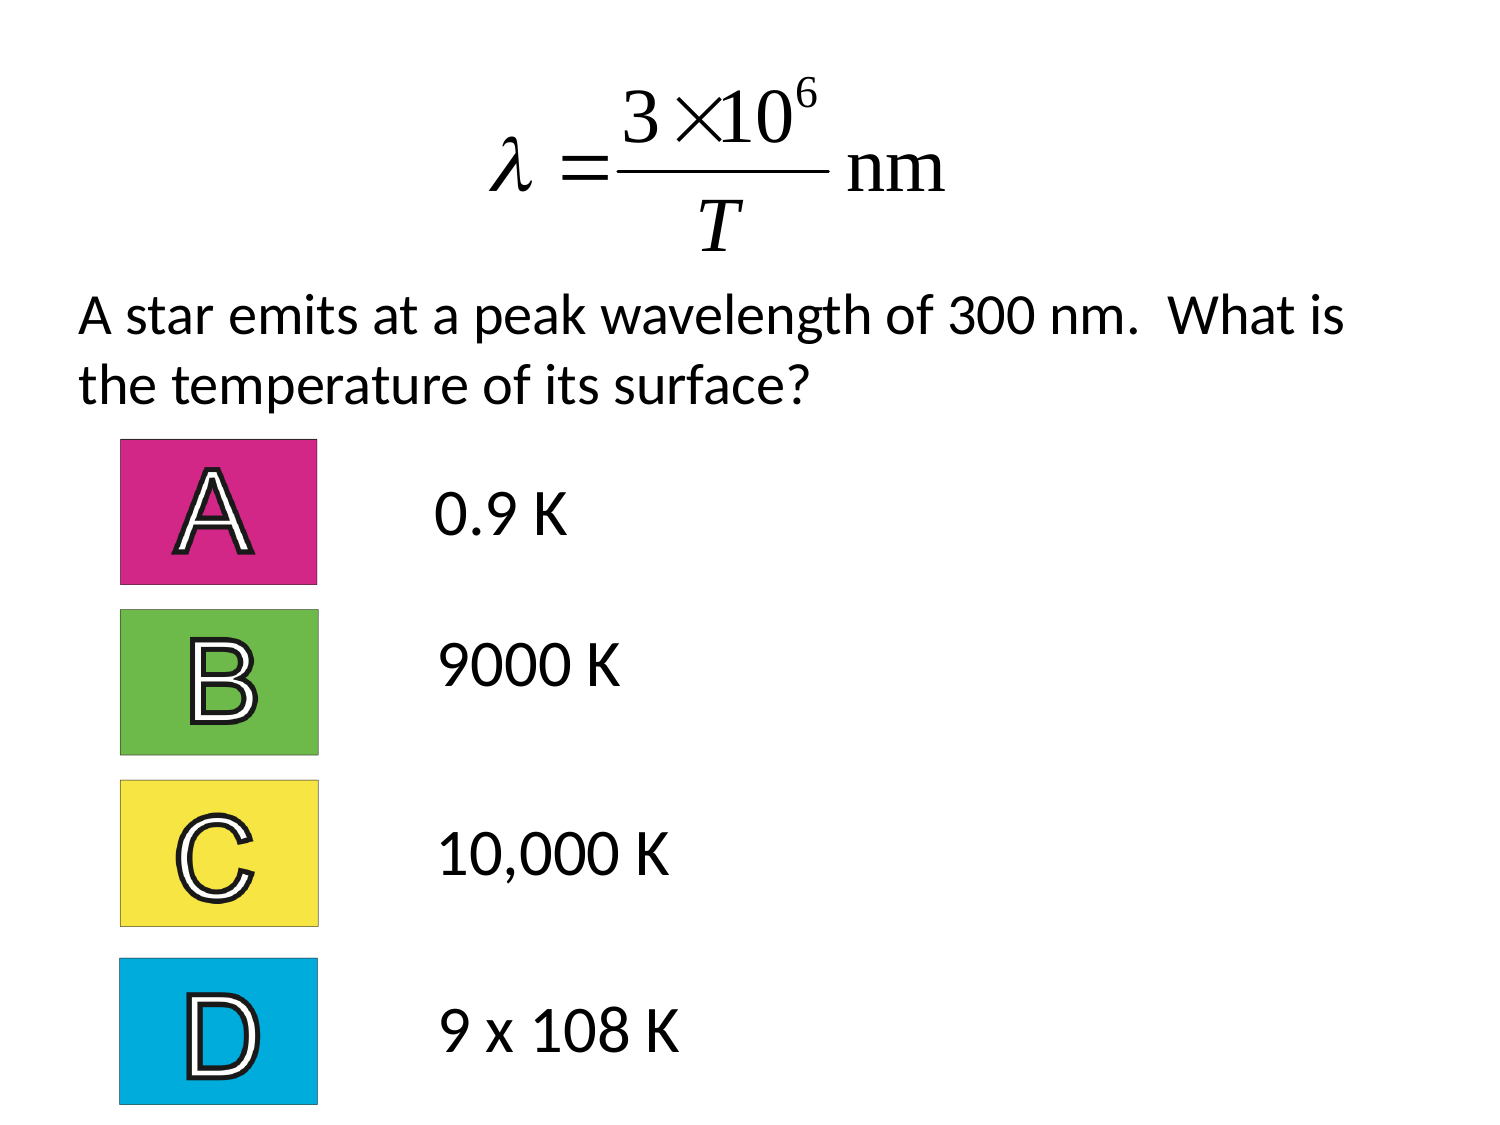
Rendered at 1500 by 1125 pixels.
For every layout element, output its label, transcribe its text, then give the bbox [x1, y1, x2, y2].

text_box A star emits at a peak wavelength of 300 nm. What is the temperature of its surface? [63, 268, 1439, 424]
text_box 9000 K [422, 612, 637, 707]
text_box 10,000 K [420, 801, 686, 897]
picture [118, 956, 319, 1106]
picture [118, 607, 320, 757]
picture [476, 54, 961, 269]
picture [118, 778, 320, 928]
text_box 9 x 108 K [422, 978, 696, 1074]
text_box 0.9 K [419, 461, 584, 557]
picture [118, 436, 319, 587]
